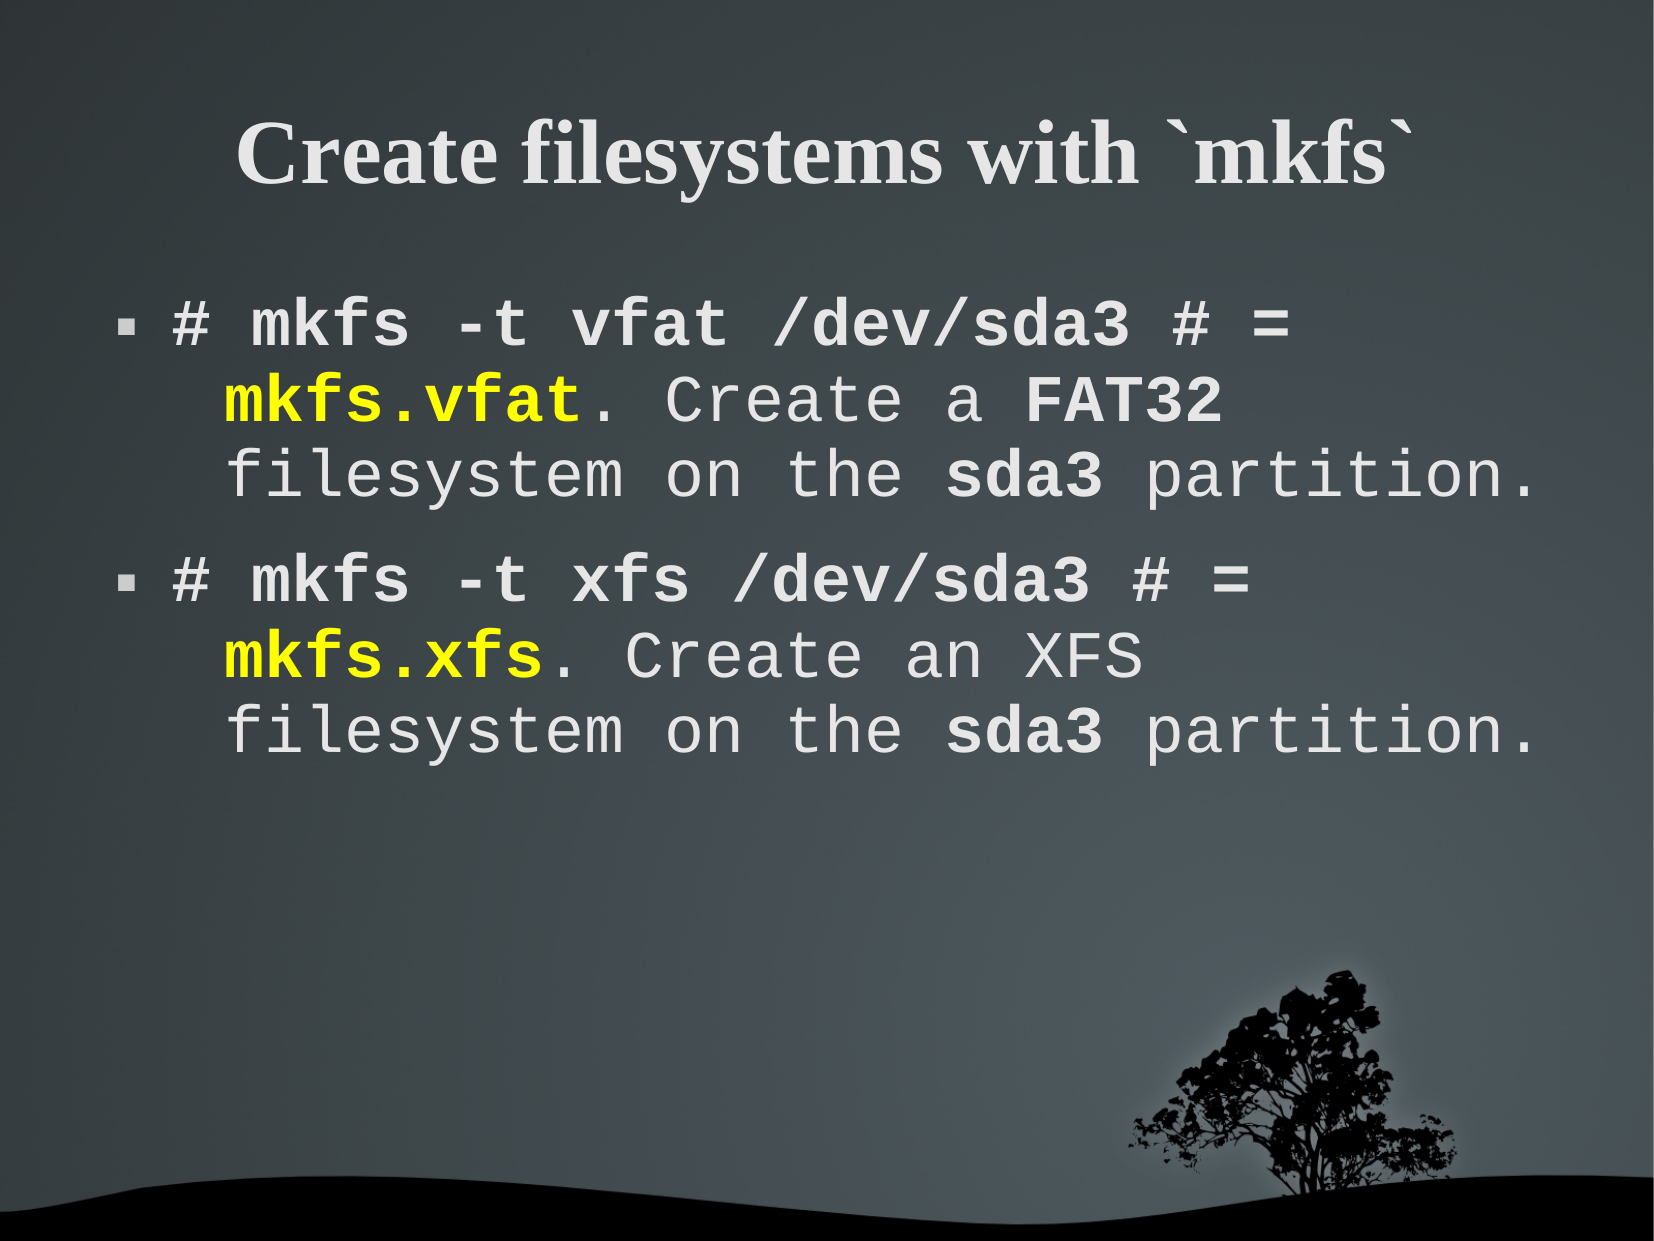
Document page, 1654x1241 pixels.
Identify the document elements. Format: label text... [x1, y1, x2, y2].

picture [0, 0, 1654, 1241]
title Create filesystems with `mkfs` [82, 33, 1571, 273]
list # mkfs -t vfat /dev/sda3 # = mkfs.vfat. Create a FAT32 filesystem on the sda3 partition. # mkfs -t xfs /dev/sda3 # = mkfs.xfs. Create an XFS filesystem on the sda3 partition. [82, 290, 1571, 1109]
